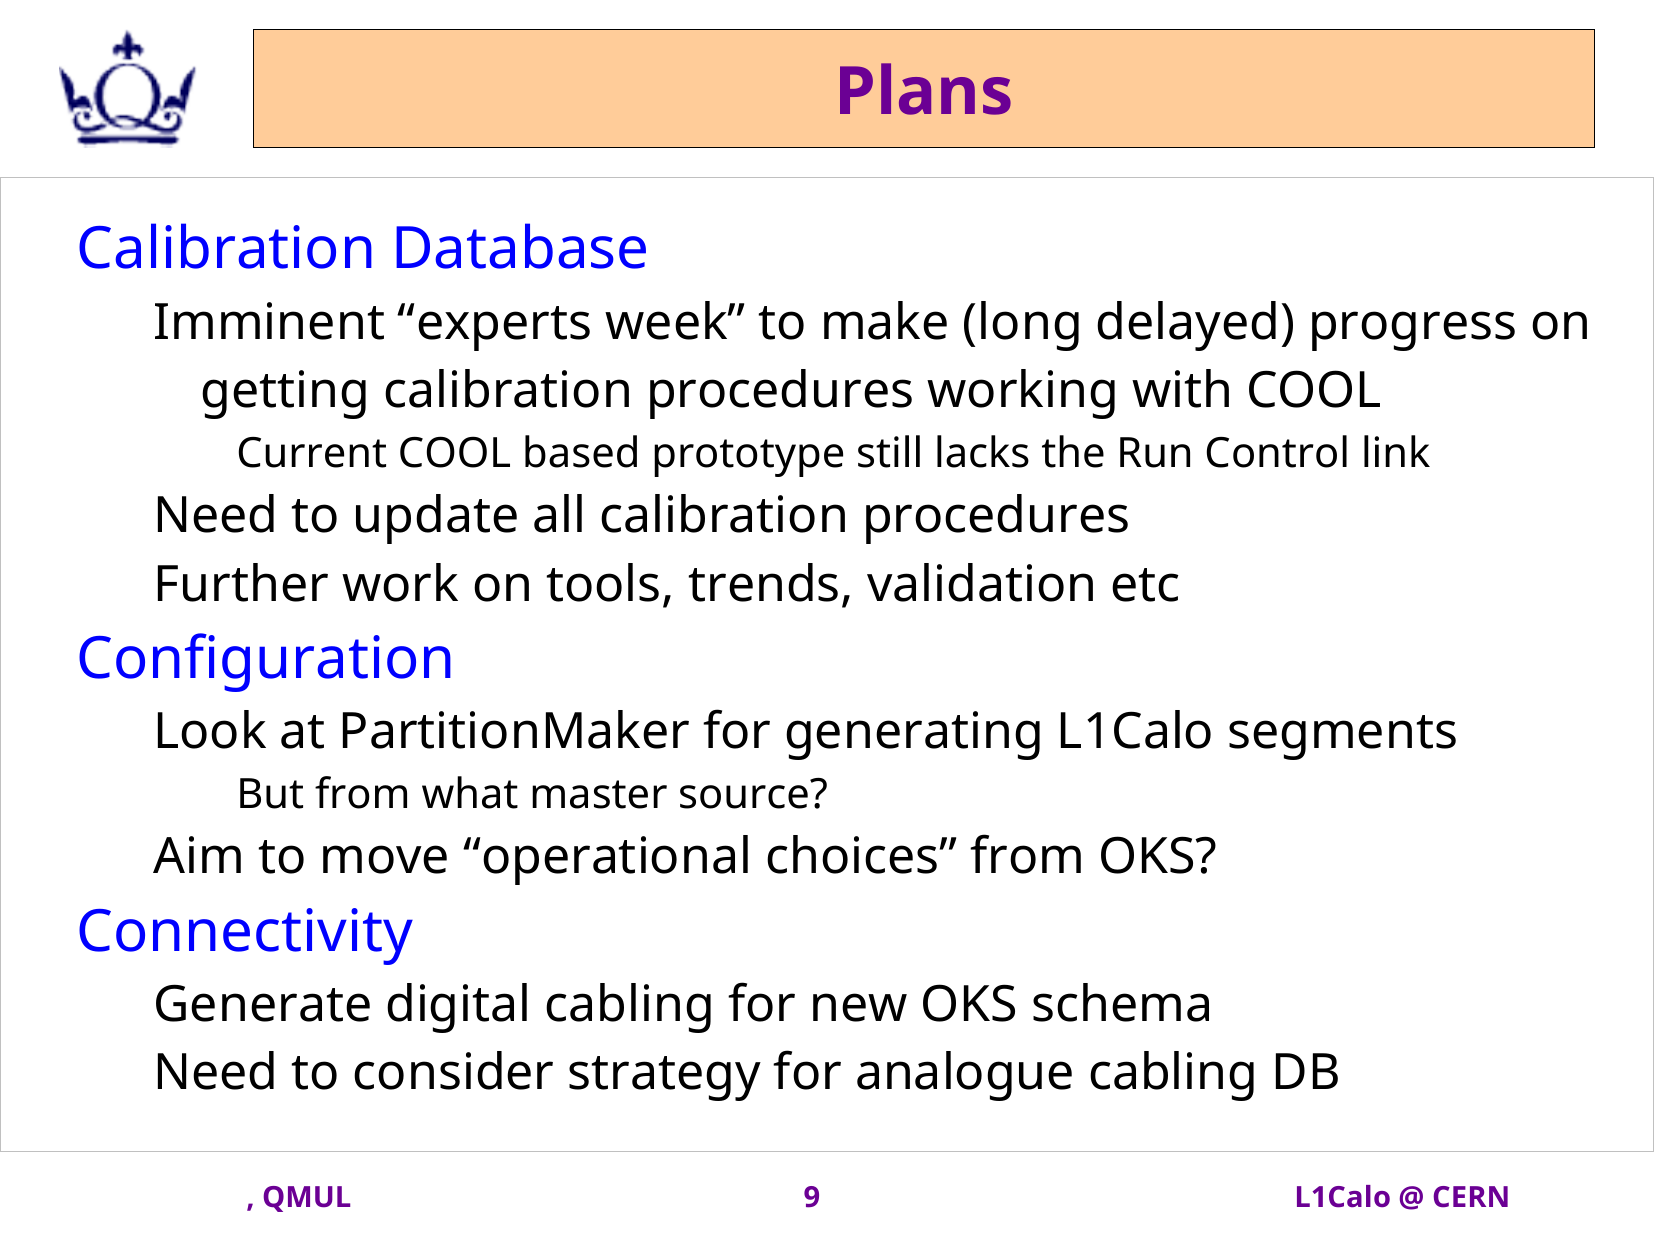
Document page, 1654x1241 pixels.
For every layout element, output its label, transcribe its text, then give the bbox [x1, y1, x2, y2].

title Plans [253, 29, 1595, 148]
picture [59, 29, 200, 148]
list Calibration Database Imminent “experts week” to make (long delayed) progress on getting calibration procedures working with COOL Current COOL based prototype still lacks the Run Control link Need to update all calibration procedures Further work on tools, trends, validation etc Configuration Look at PartitionMaker for generating L1Calo segments But from what master source? Aim to move “operational choices” from OKS? Connectivity Generate digital cabling for new OKS schema Need to consider strategy for analogue cabling DB [59, 206, 1603, 1131]
